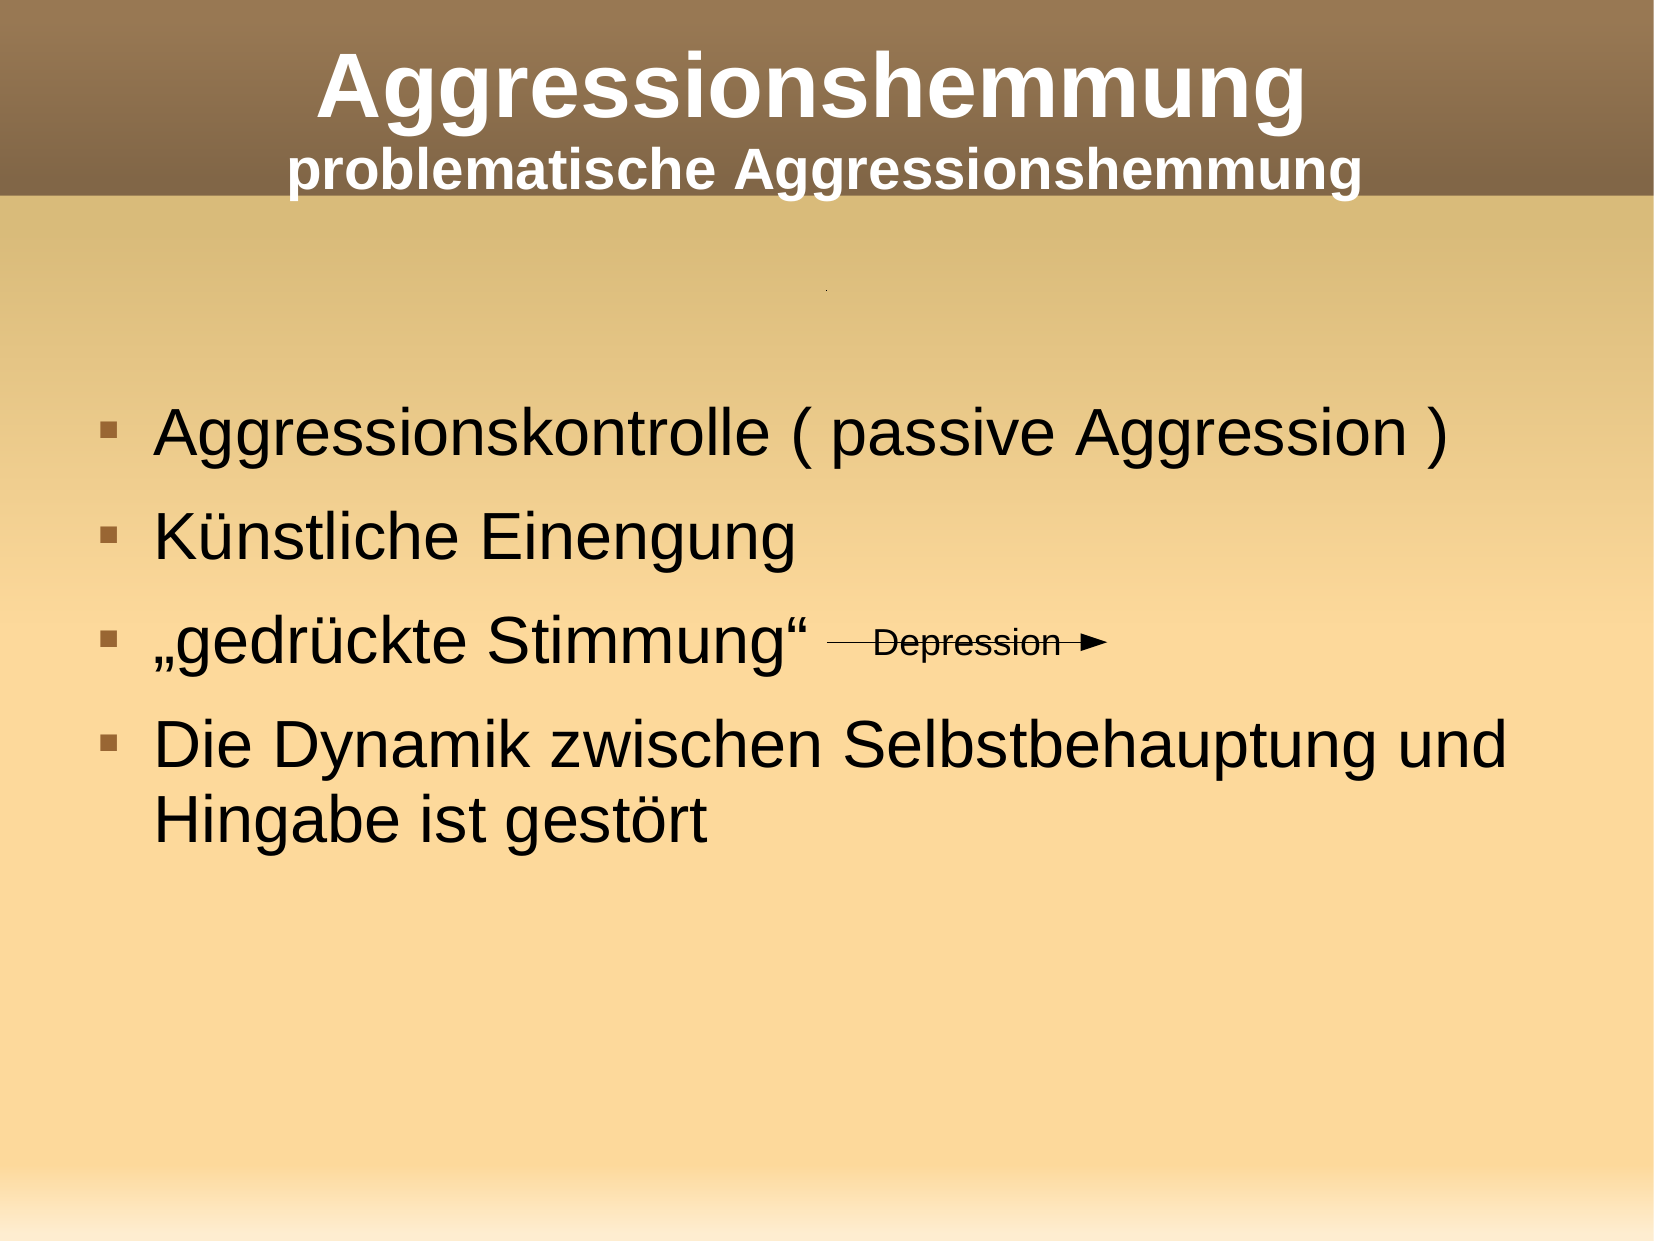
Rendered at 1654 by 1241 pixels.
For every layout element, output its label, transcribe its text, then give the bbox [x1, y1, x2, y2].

picture [0, 0, 1654, 1241]
title Aggressionshemmung problematische Aggressionshemmung [81, 22, 1570, 215]
list Aggressionskontrolle ( passive Aggression ) Künstliche Einengung „gedrückte Stimmung“ Die Dynamik zwischen Selbstbehauptung und Hingabe ist gestört [82, 290, 1571, 1109]
